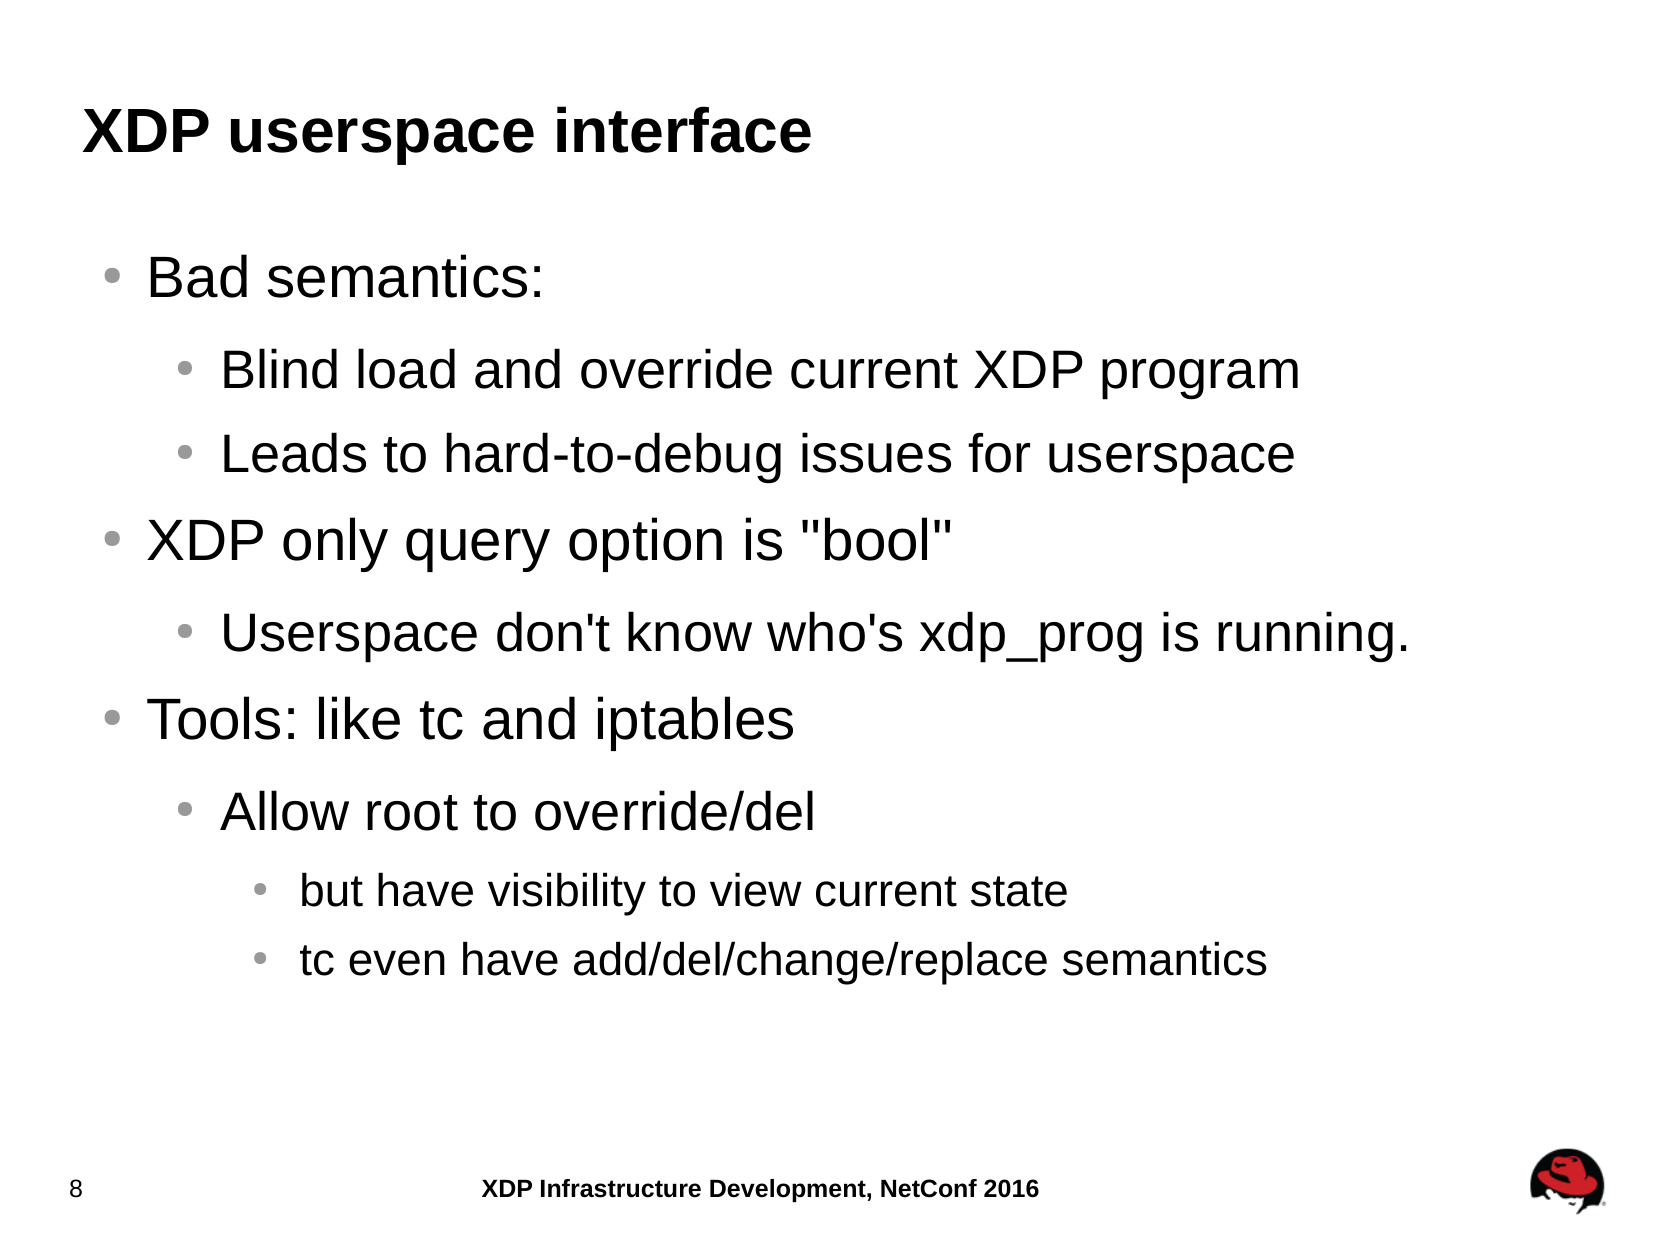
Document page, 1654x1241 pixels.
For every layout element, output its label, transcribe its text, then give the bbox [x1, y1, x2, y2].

picture [1529, 1146, 1612, 1224]
list Bad semantics: Blind load and override current XDP program Leads to hard-to-debug issues for userspace XDP only query option is "bool" Userspace don't know who's xdp_prog is running. Tools: like tc and iptables Allow root to override/del but have visibility to view current state tc even have add/del/change/replace semantics [86, 244, 1575, 1039]
title XDP userspace interface [82, 37, 1571, 226]
